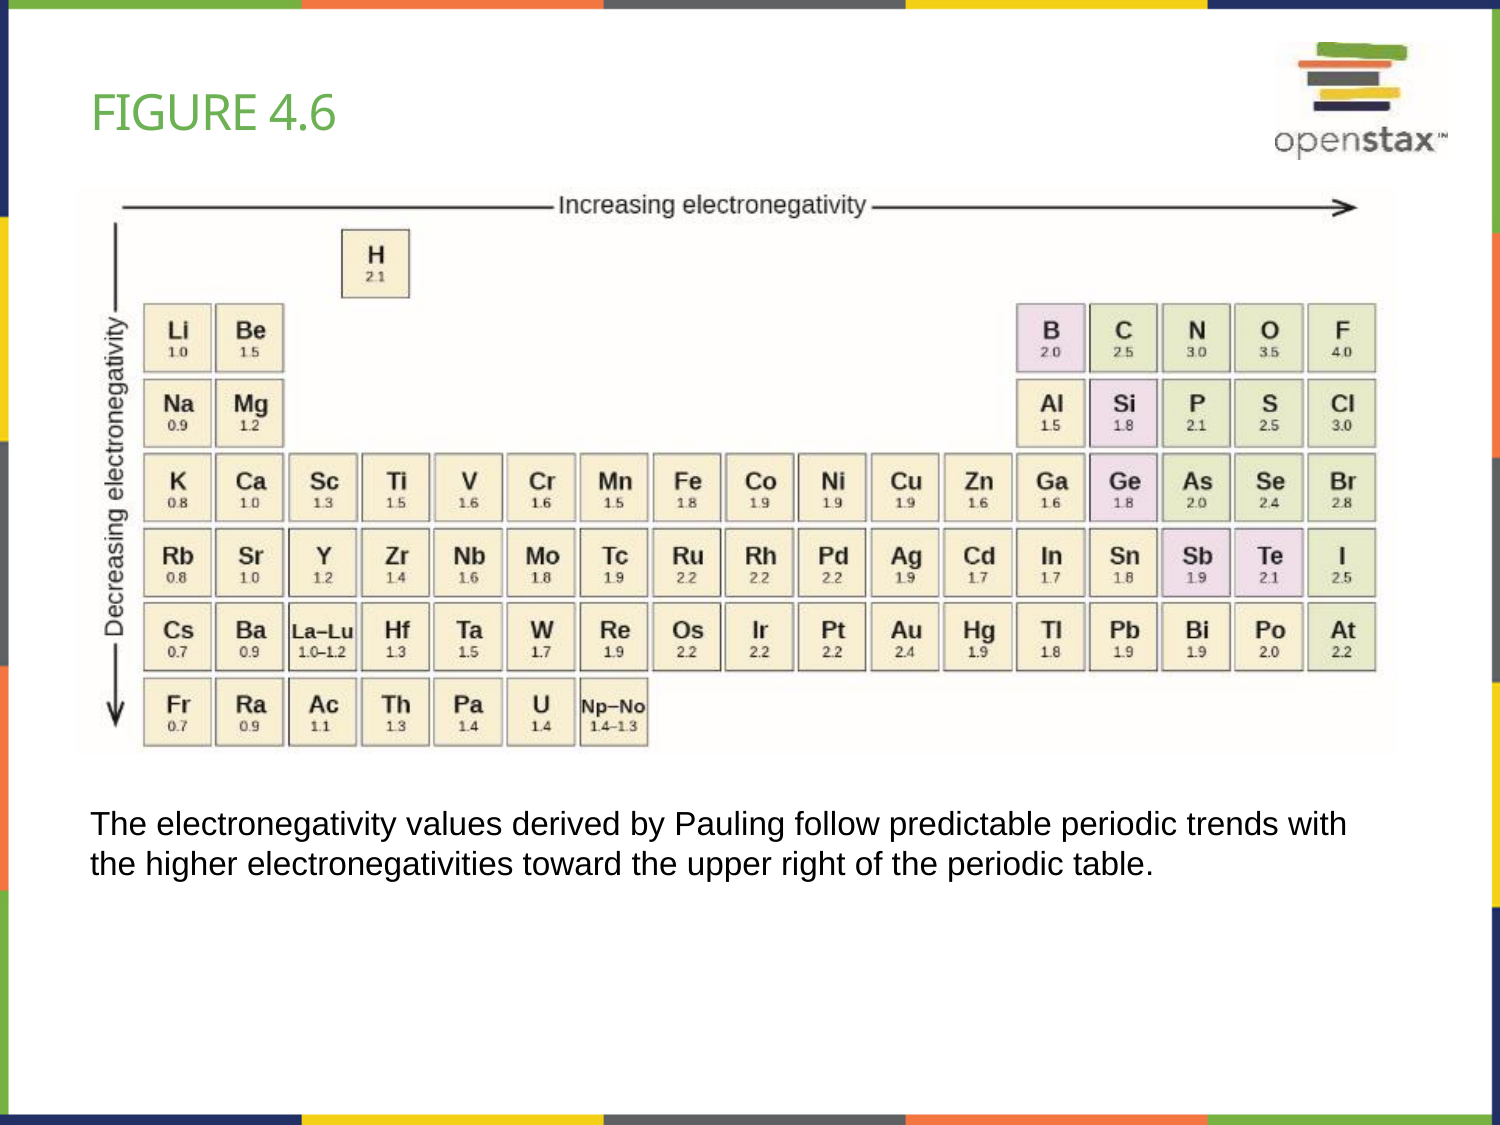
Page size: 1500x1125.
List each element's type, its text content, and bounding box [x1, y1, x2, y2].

picture [0, 0, 1500, 1125]
list The electronegativity values derived by Pauling follow predictable periodic trends with the higher electronegativities toward the upper right of the periodic table. [75, 794, 1398, 986]
title Figure 4.6 [75, 39, 1398, 148]
